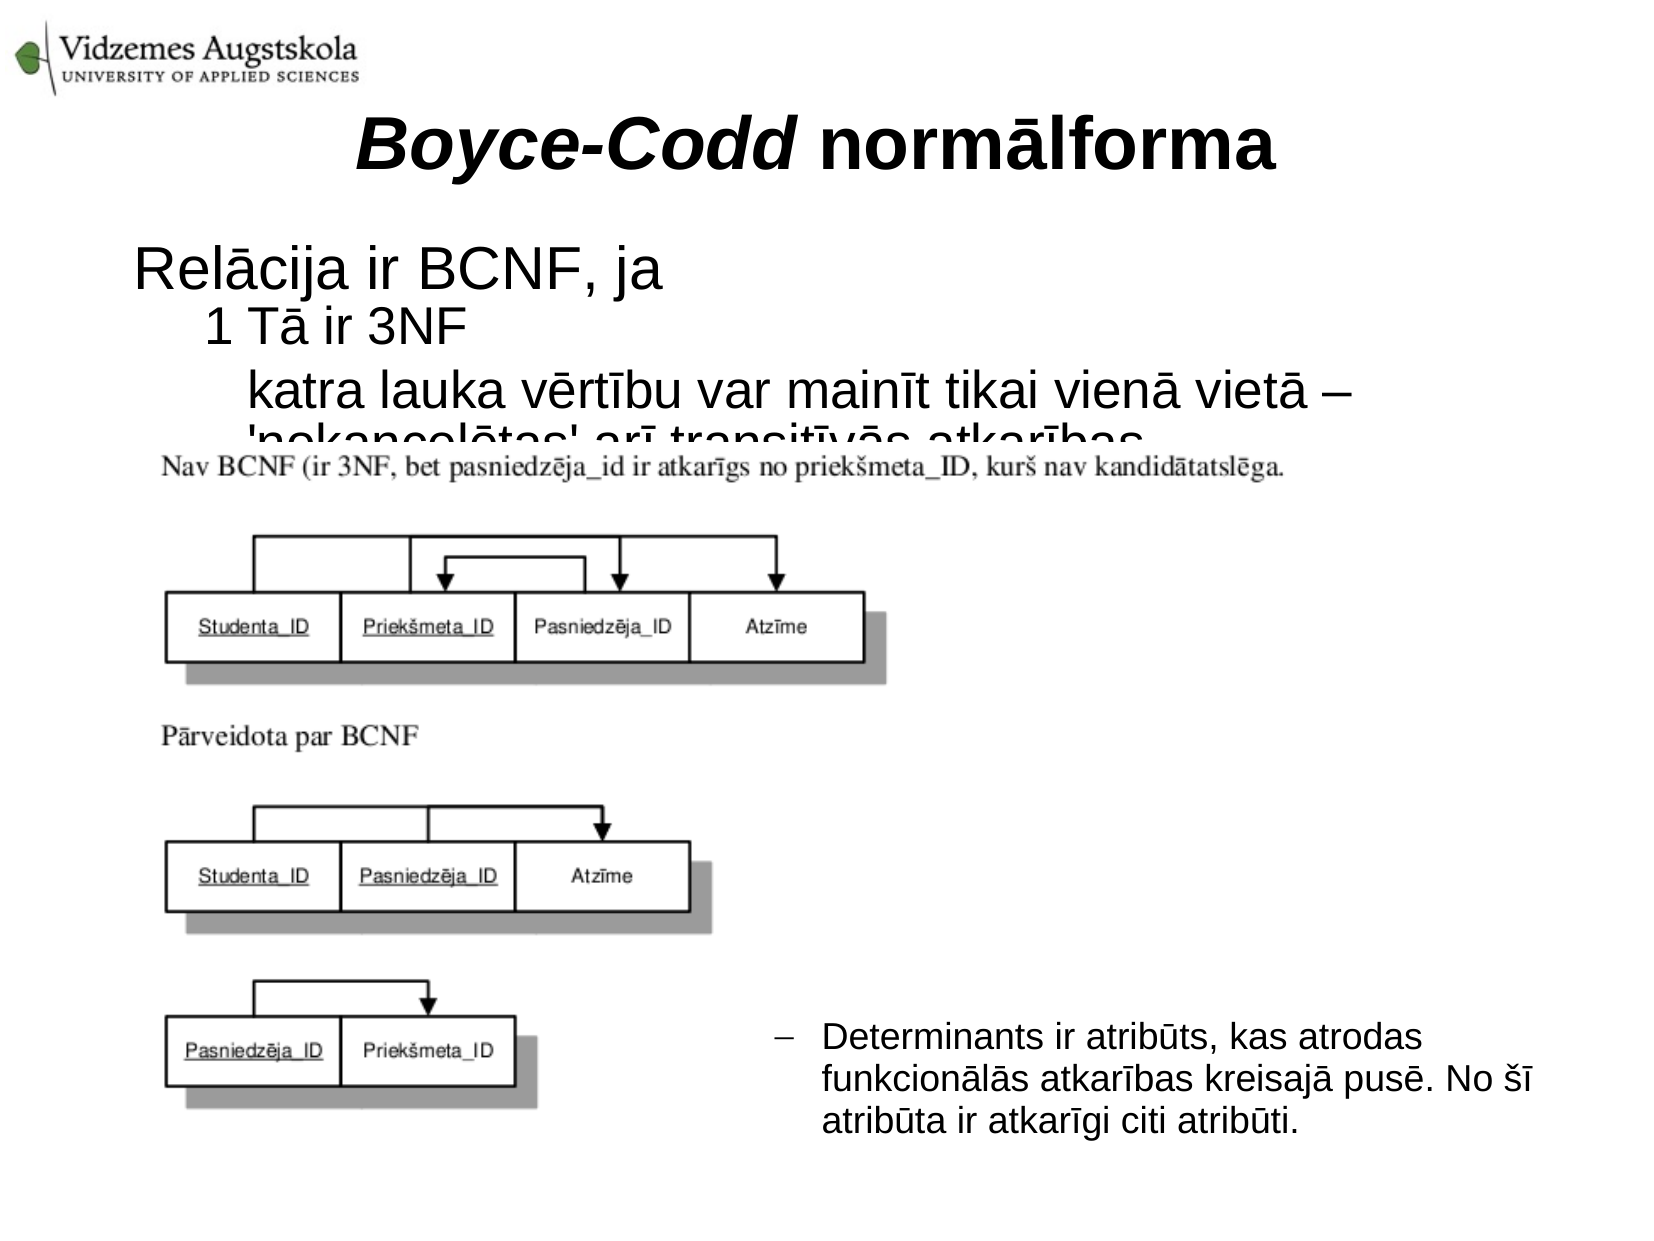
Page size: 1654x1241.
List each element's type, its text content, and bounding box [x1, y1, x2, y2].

text_box Determinants ir atribūts, kas atrodas funkcionālās atkarības kreisajā pusē. No šī atribūta ir atkarīgi citi atribūti. [685, 1008, 1630, 1205]
list Relācija ir BCNF, ja Tā ir 3NF katra lauka vērtību var mainīt tikai vienā vietā – 'nokancelētas' arī transitīvās atkarības. Determinanti ir tikai kandidātatslēgas [82, 236, 1569, 538]
title Boyce-Codd normālforma [94, 103, 1512, 188]
picture [5, 2, 368, 113]
picture [153, 442, 1300, 1117]
